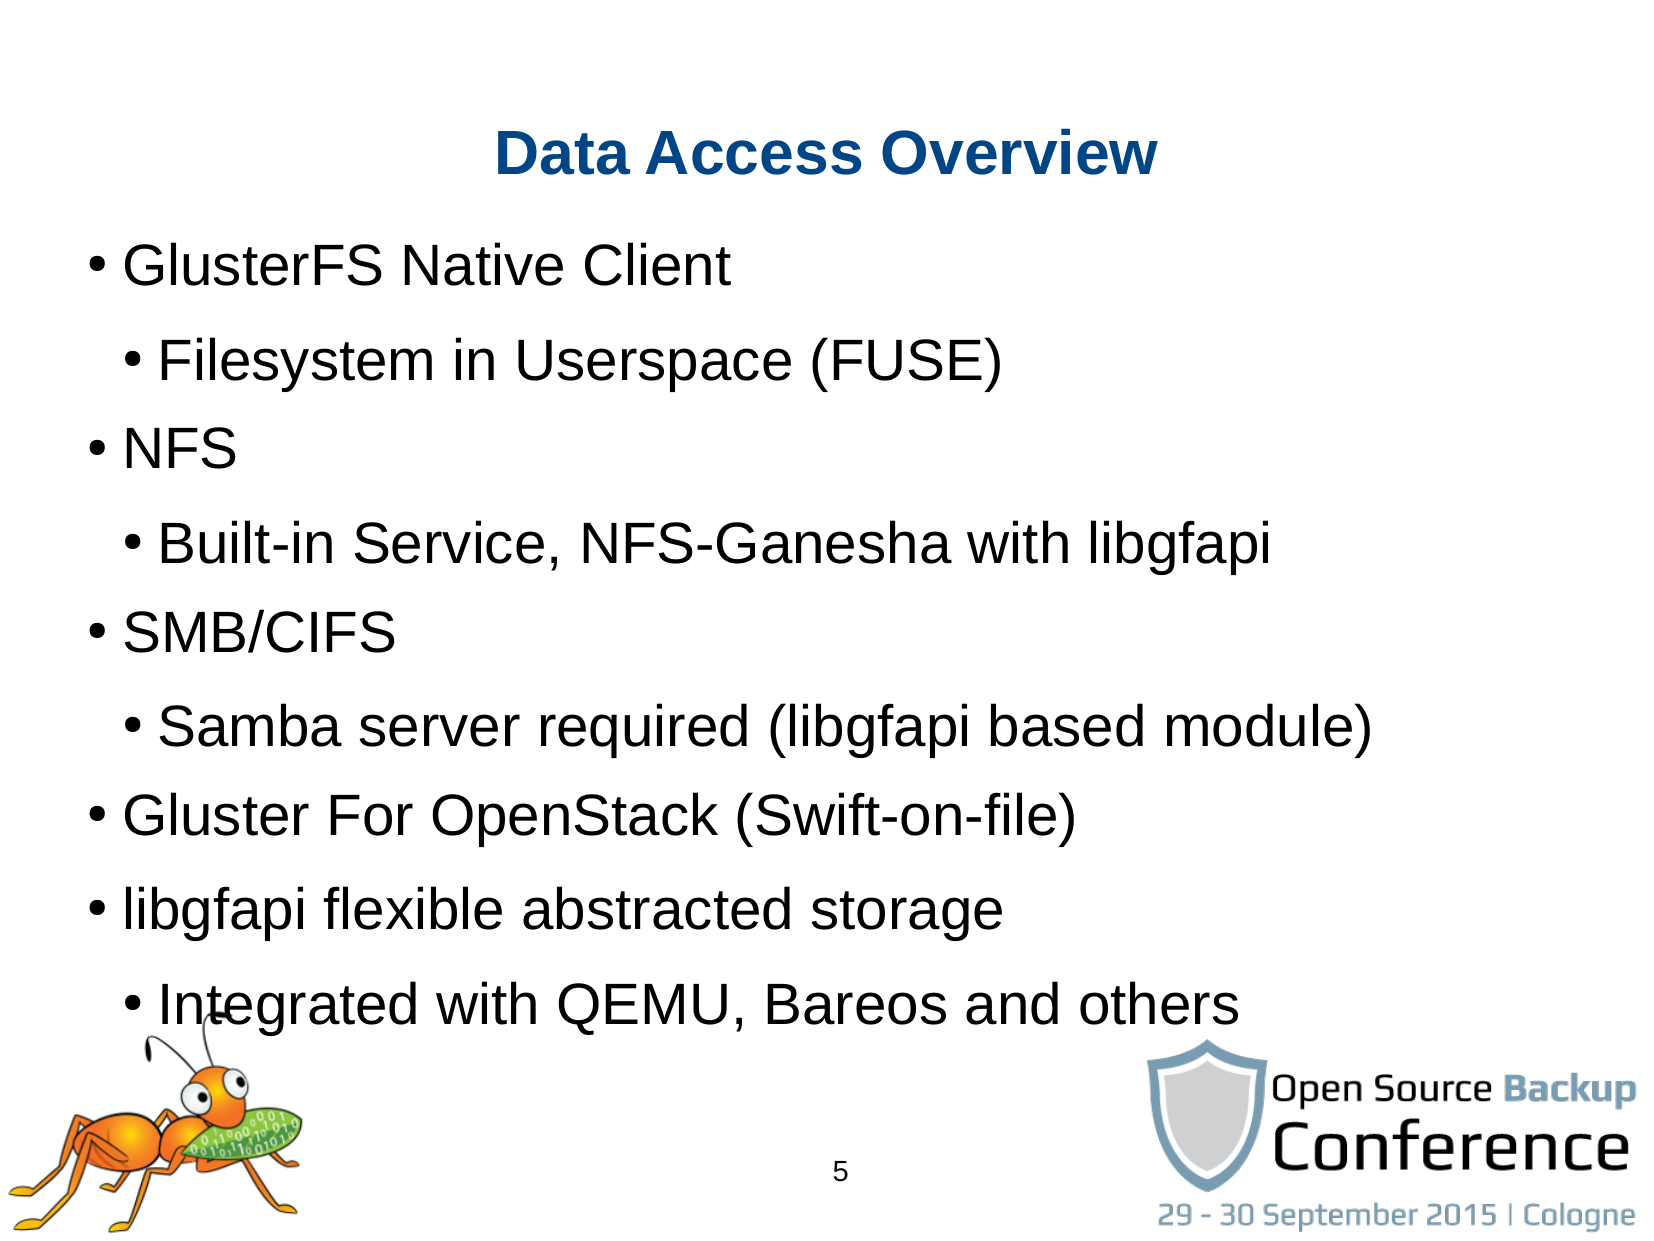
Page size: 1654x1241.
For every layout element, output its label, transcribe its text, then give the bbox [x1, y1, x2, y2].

picture [1132, 1033, 1654, 1241]
picture [5, 1009, 306, 1235]
title Data Access Overview [82, 49, 1571, 257]
list GlusterFS Native Client Filesystem in Userspace (FUSE) NFS Built-in Service, NFS-Ganesha with libgfapi SMB/CIFS Samba server required (libgfapi based module) Gluster For OpenStack (Swift-on-file) libgfapi flexible abstracted storage Integrated with QEMU, Bareos and others [86, 232, 1576, 1126]
